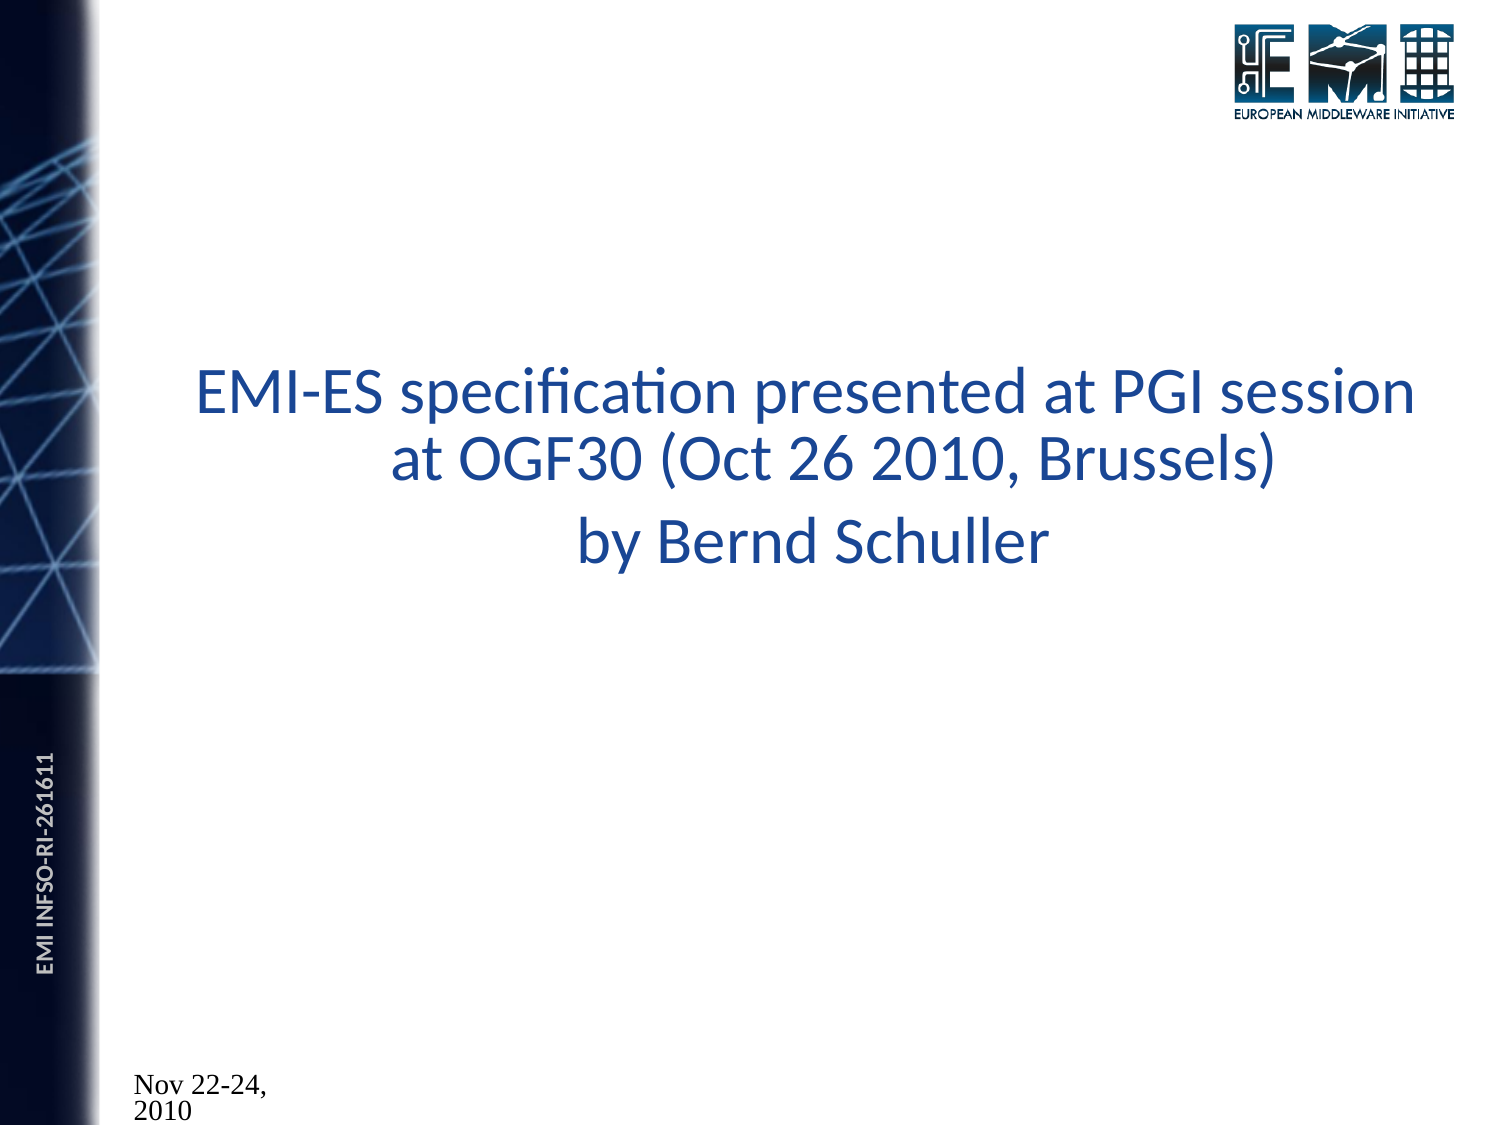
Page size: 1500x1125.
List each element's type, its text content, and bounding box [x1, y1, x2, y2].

picture [0, 0, 111, 1125]
text_box EMI-ES specification presented at PGI session at OGF30 (Oct 26 2010, Brussels) by Bernd Schuller [187, 341, 1426, 603]
picture [1185, 8, 1500, 140]
